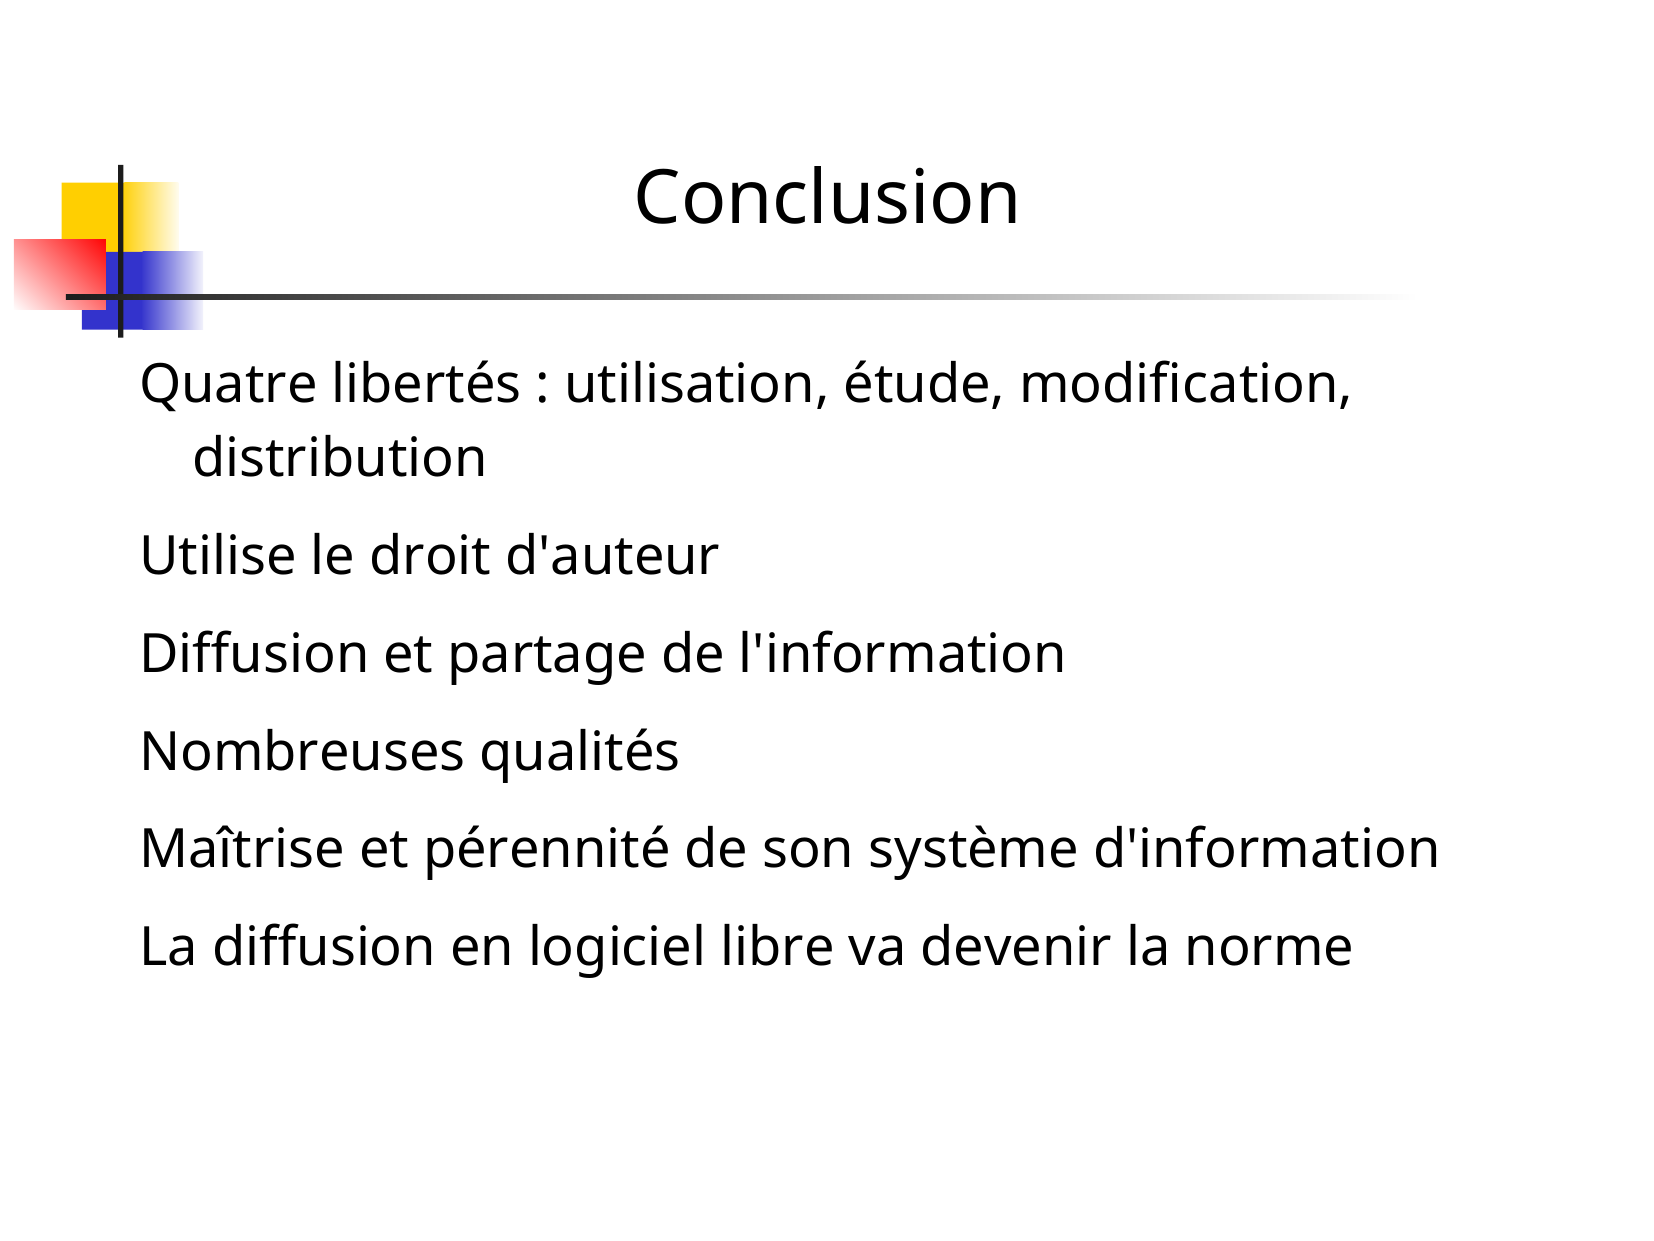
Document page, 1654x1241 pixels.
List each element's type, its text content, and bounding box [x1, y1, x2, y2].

list Quatre libertés : utilisation, étude, modification, distribution Utilise le droit d'auteur Diffusion et partage de l'information Nombreuses qualités Maîtrise et pérennité de son système d'information La diffusion en logiciel libre va devenir la norme [121, 344, 1534, 1127]
title Conclusion [121, 91, 1534, 299]
